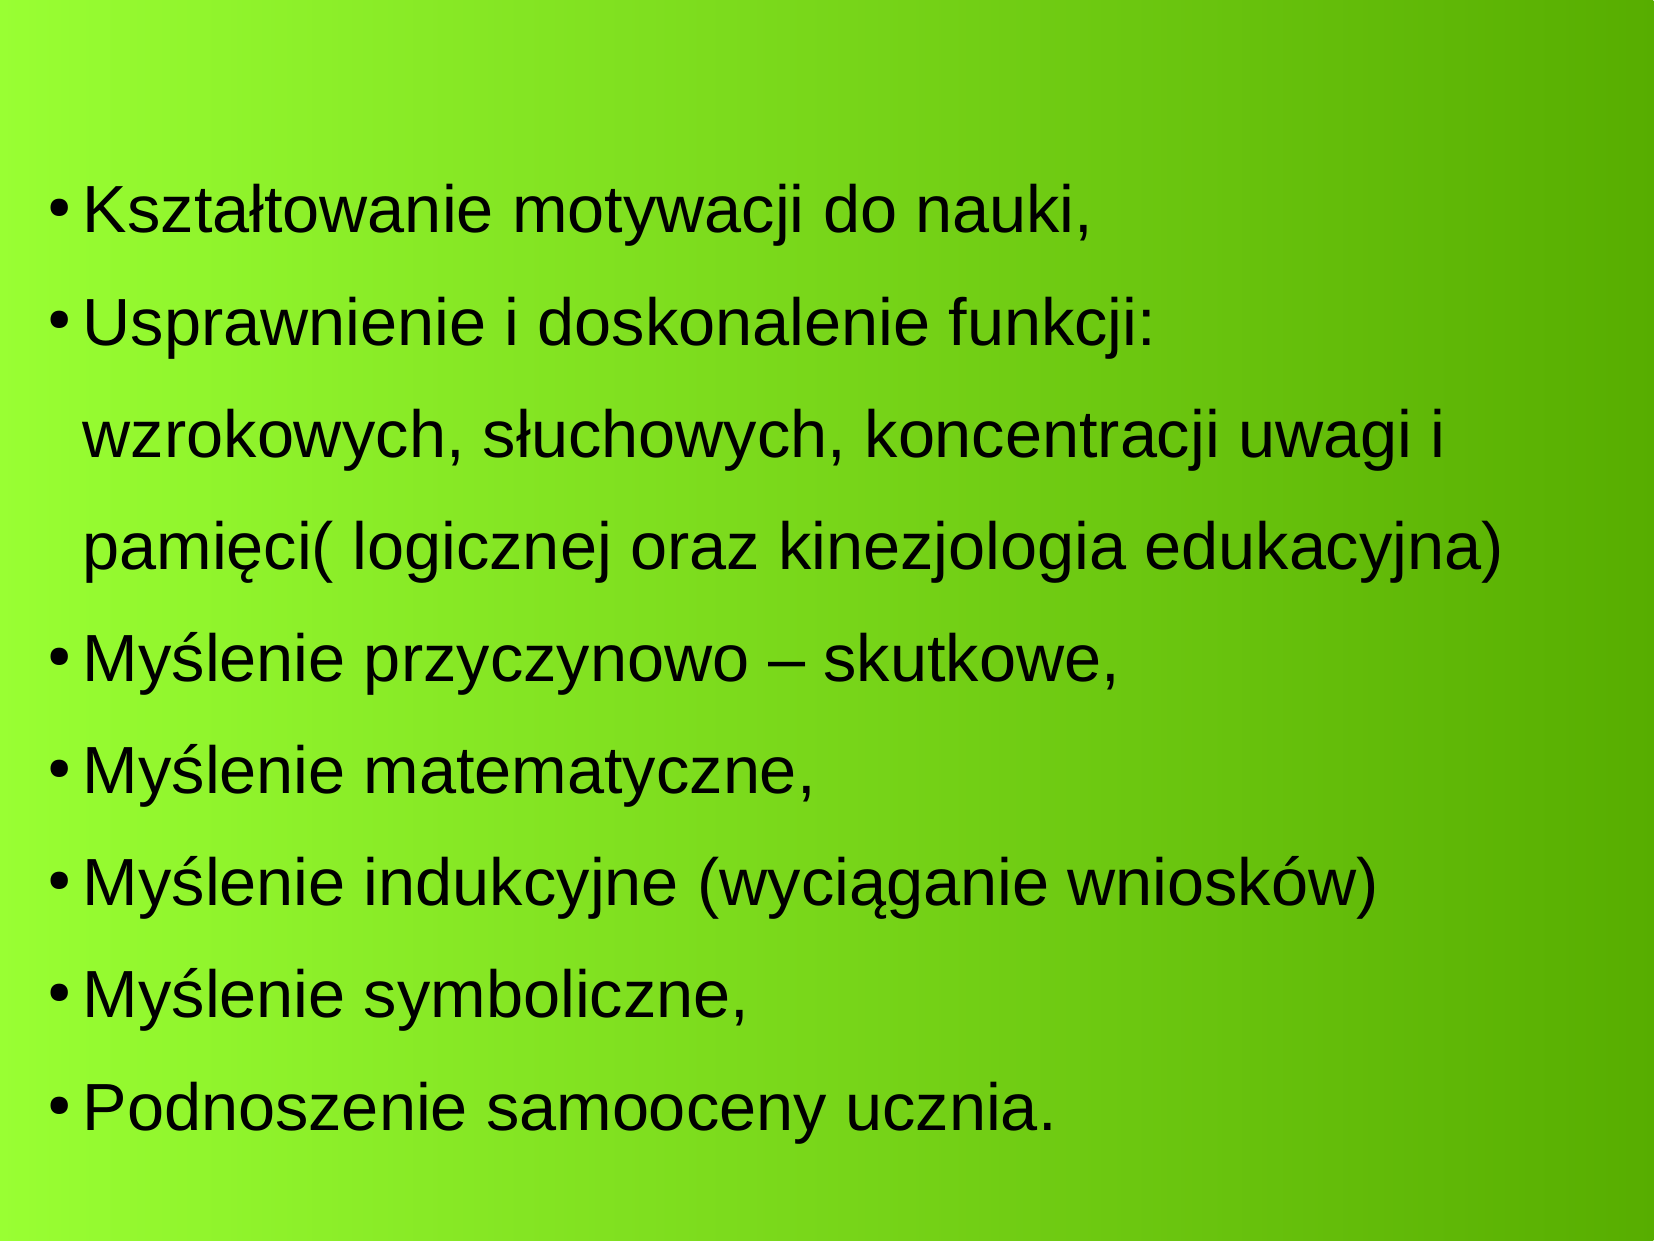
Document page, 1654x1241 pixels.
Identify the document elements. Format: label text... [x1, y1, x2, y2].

subtitle Kształtowanie motywacji do nauki, Usprawnienie i doskonalenie funkcji: wzrokowych, słuchowych, koncentracji uwagi i pamięci( logicznej oraz kinezjologia edukacyjna) Myślenie przyczynowo – skutkowe, Myślenie matematyczne, Myślenie indukcyjne (wyciąganie wniosków) Myślenie symboliczne, Podnoszenie samooceny ucznia. [47, 110, 1536, 1170]
